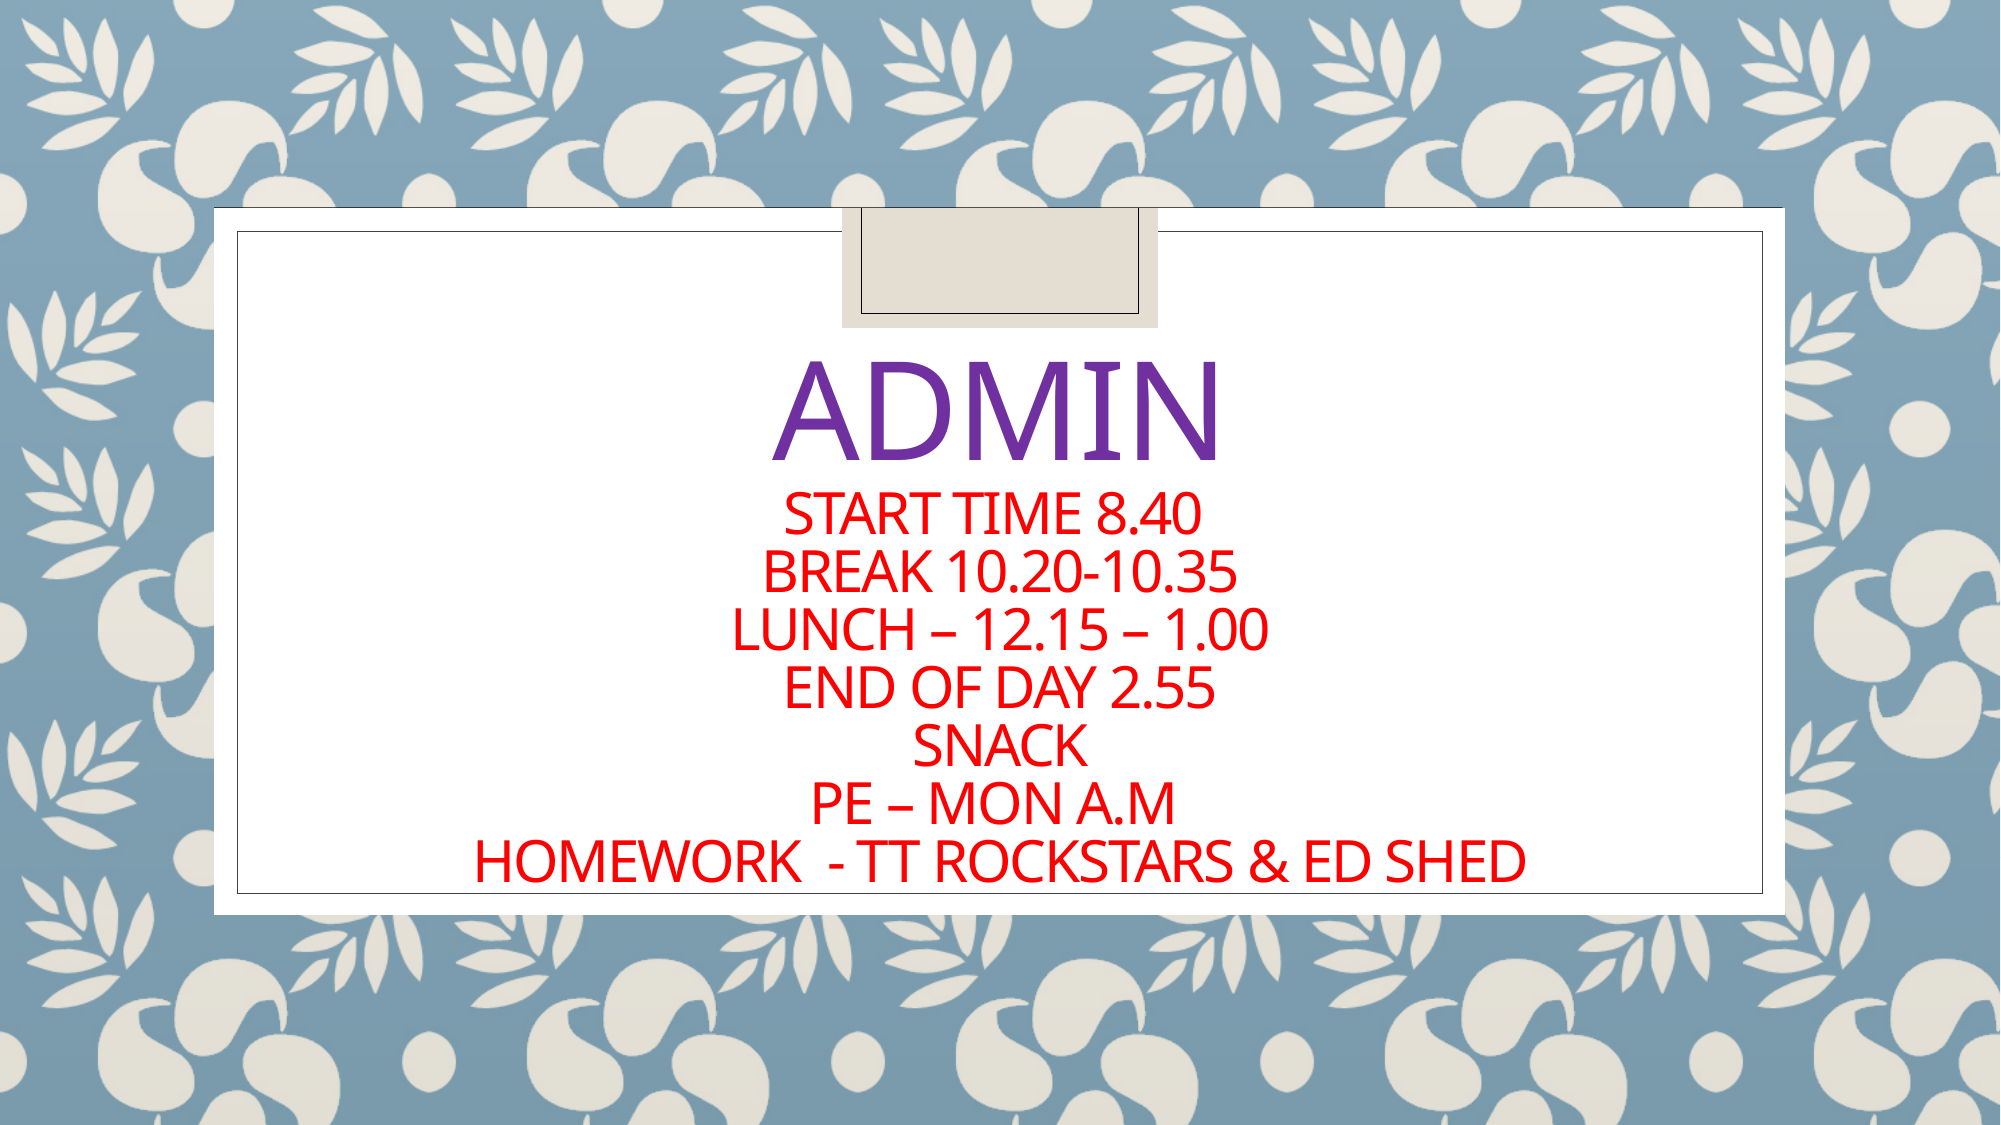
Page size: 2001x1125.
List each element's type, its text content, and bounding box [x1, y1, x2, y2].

title Admin start time 8.40 break 10.20-10.35 lunch – 12.15 – 1.00 end of day 2.55 snack PE – mon a.m homework - TT rockstars & Ed shed [256, 390, 1745, 816]
